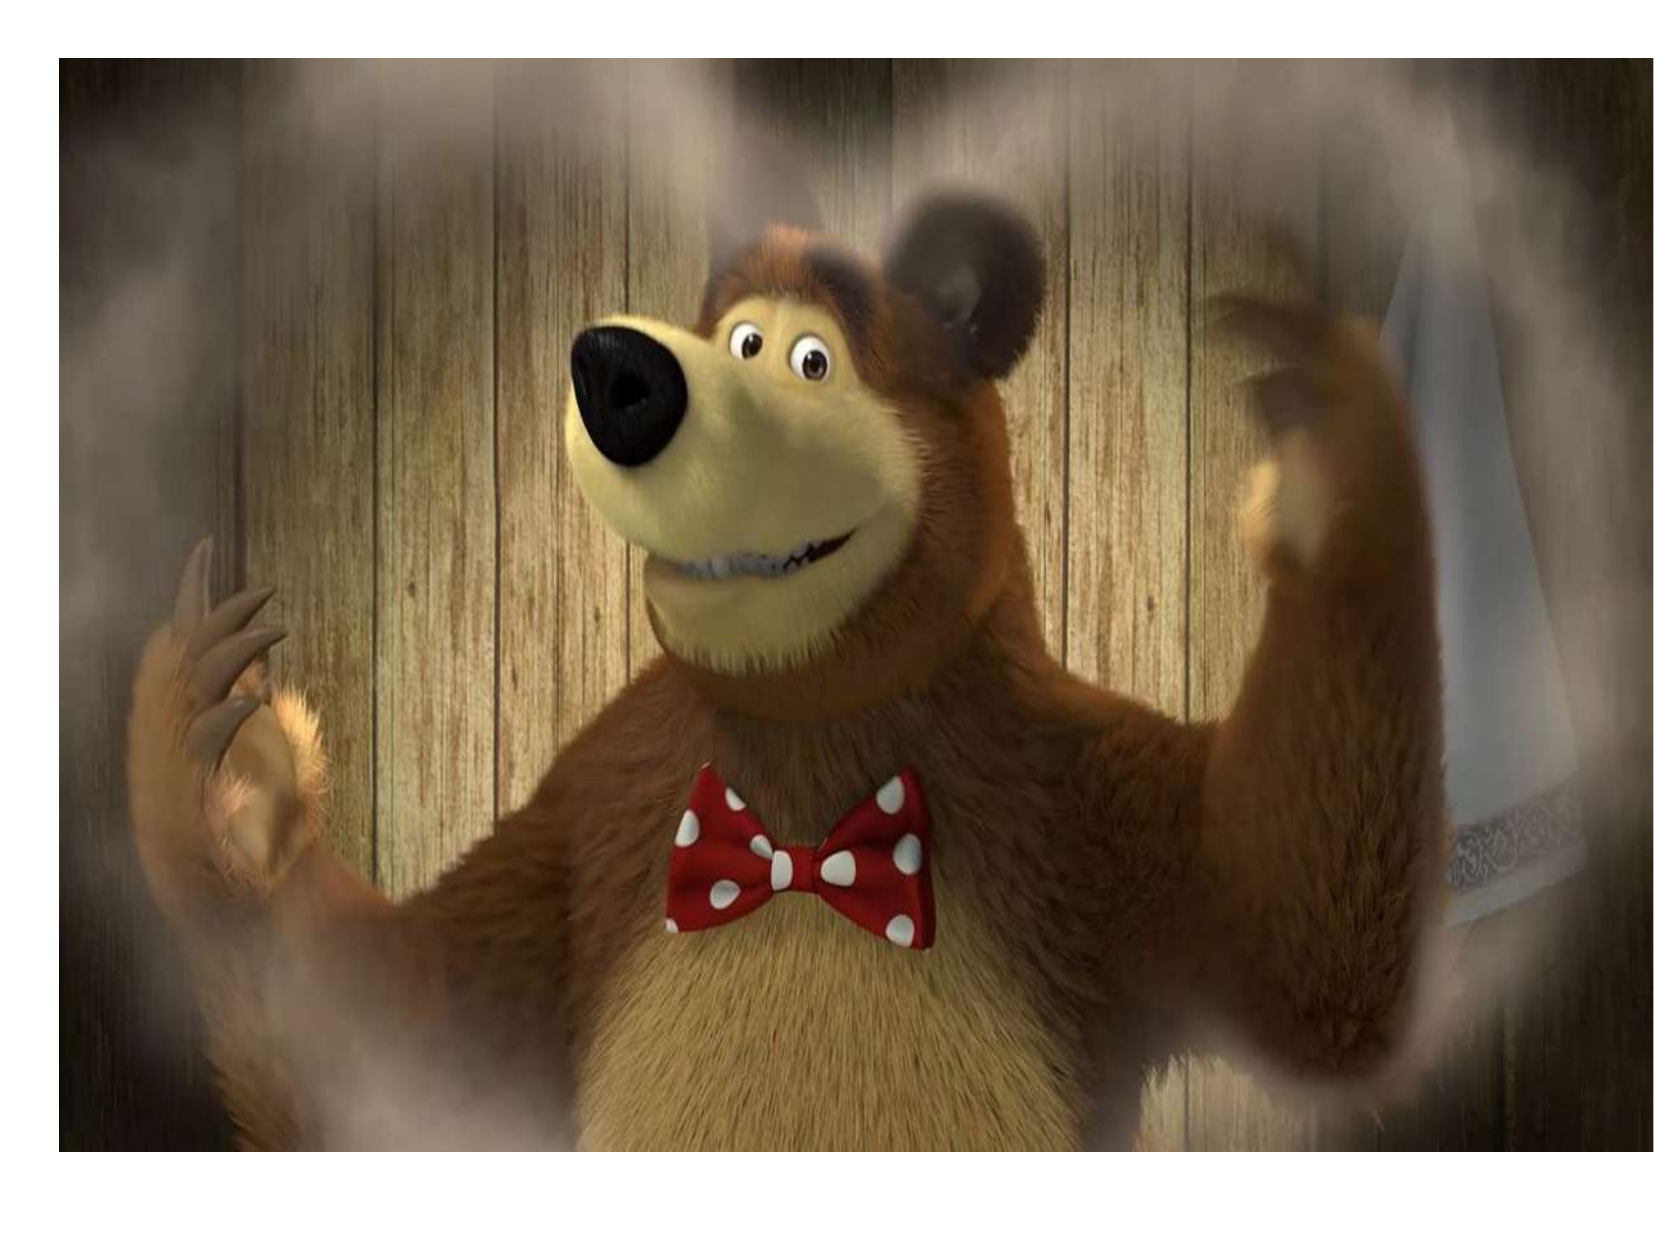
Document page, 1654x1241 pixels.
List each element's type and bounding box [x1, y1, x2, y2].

picture [59, 58, 1654, 1152]
